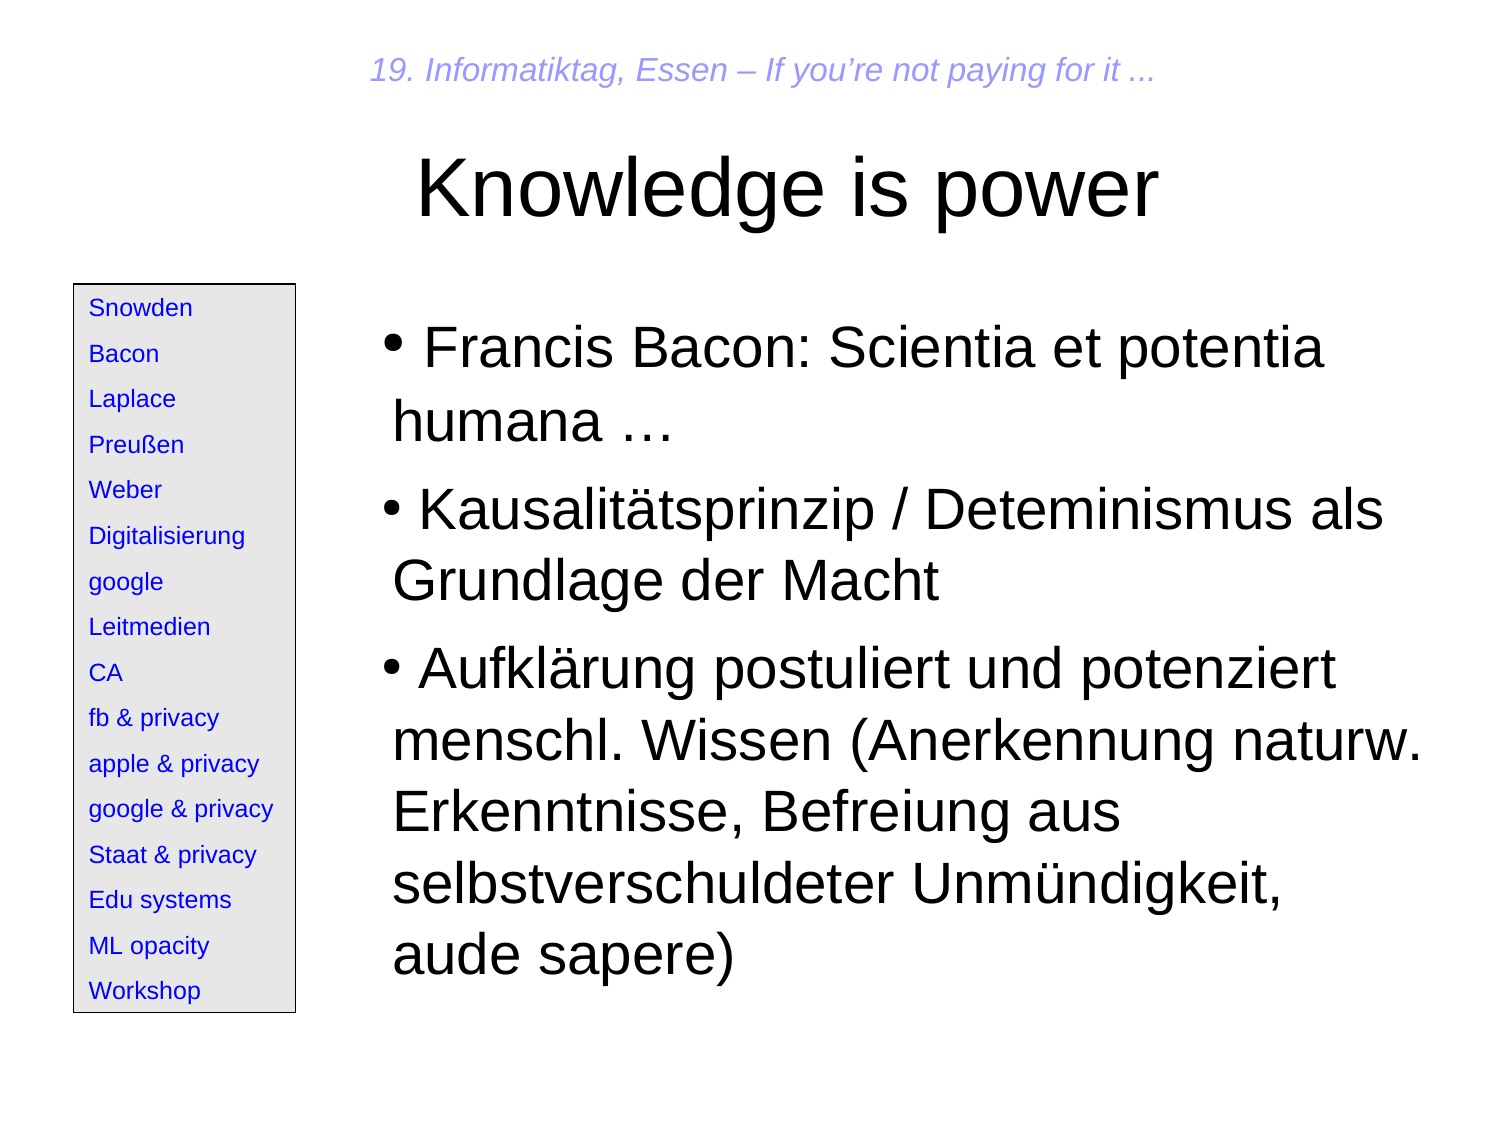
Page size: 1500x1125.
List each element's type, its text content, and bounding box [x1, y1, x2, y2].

title Knowledge is power [113, 96, 1463, 285]
list Francis Bacon: Scientia et potentia humana … Kausalitätsprinzip / Deteminismus als Grundlage der Macht Aufklärung postuliert und potenziert menschl. Wissen (Anerkennung naturw. Erkenntnisse, Befreiung aus selbstverschuldeter Unmündigkeit, aude sapere) [327, 299, 1426, 988]
